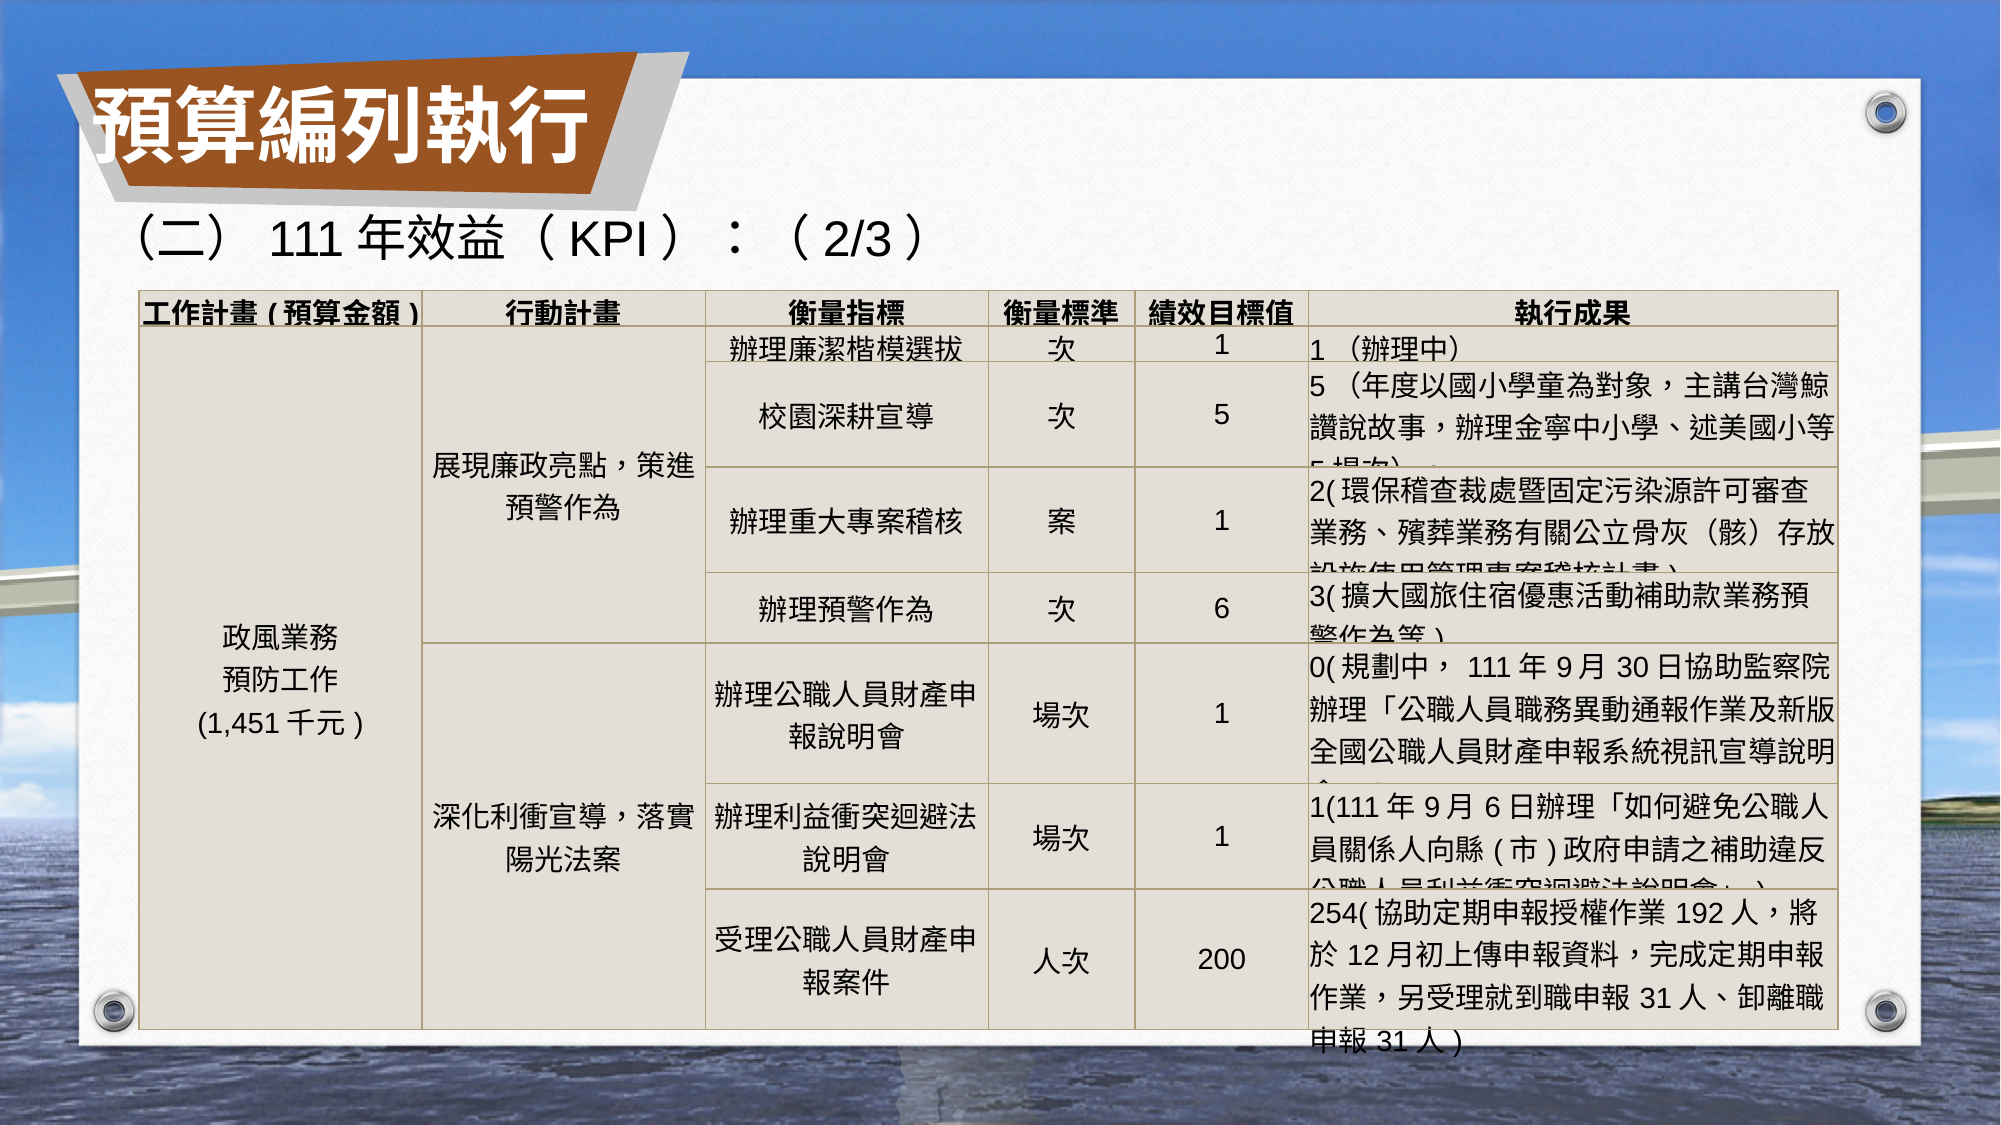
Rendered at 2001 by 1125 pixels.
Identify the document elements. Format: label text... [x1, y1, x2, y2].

table_cell 辦理重大專案稽核 [706, 468, 988, 572]
table_cell 受理公職人員財產申報案件 [706, 890, 988, 1029]
table_cell 1 [1136, 644, 1308, 783]
picture [0, 0, 2001, 1125]
table_cell 次 [989, 573, 1134, 642]
table_header 衡量標準 [1010, 308, 1016, 325]
table_cell 3(擴大國旅住宿優惠活動補助款業務預警作為等) [1309, 573, 1837, 642]
table_header 行動計畫 [544, 307, 552, 322]
table_cell 次 [989, 362, 1134, 466]
table_cell 5（年度以國小學童為對象，主講台灣鯨讚說故事，辦理金寧中小學、述美國小等5場次）。 [1309, 362, 1837, 466]
table_header 衡量指標 [795, 308, 801, 325]
table_cell 1(111年9月6日辦理「如何避免公職人員關係人向縣(市)政府申請之補助違反公職人員利益衝突迴避法說明會」) [1309, 784, 1837, 888]
table_cell 辦理公職人員財產申報說明會 [706, 644, 988, 783]
table_cell 1（辦理中） [1309, 327, 1837, 361]
table_header 績效目標值 [1182, 313, 1196, 325]
table_cell 次 [1059, 353, 1071, 361]
table_header 衡量指標 [706, 291, 988, 325]
table_cell 200 [1136, 890, 1308, 1029]
table_cell 場次 [989, 784, 1134, 888]
table_cell 展現廉政亮點，策進預警作為 [423, 327, 705, 642]
table_cell 1 [1136, 327, 1308, 361]
table_header 衡量標準 [989, 291, 1134, 325]
table_cell 254(協助定期申報授權作業192人，將於12月初上傳申報資料，完成定期申報作業，另受理就到職申報31人、卸離職申報31人) [1309, 890, 1837, 1029]
table_cell 0(規劃中，111年9月30日協助監察院辦理「公職人員職務異動通報作業及新版全國公職人員財產申報系統視訊宣導說明會」) [1309, 644, 1837, 783]
table_cell 辦理利益衝突迴避法說明會 [706, 784, 988, 888]
table_cell 政風業務 預防工作 (1,451千元) [140, 327, 421, 1029]
table_cell 1 [1136, 784, 1308, 888]
table_cell 2(環保稽查裁處暨固定污染源許可審查業務、殯葬業務有關公立骨灰（骸）存放設施使用管理專案稽核計畫) [1309, 468, 1837, 572]
table_cell 人次 [989, 890, 1134, 1029]
table_cell 深化利衝宣導，落實陽光法案 [423, 644, 705, 1029]
table_cell 辦理廉潔楷模選拔 [706, 327, 988, 361]
text_box [56, 51, 690, 200]
text_box 預算編列執行 [76, 51, 638, 194]
table_header 績效目標值 [1136, 291, 1308, 325]
table_cell 校園深耕宣導 [706, 362, 988, 466]
table_cell 場次 [989, 644, 1134, 783]
table_header 執行成果 [1309, 291, 1837, 325]
text_box （二）111年效益（KPI）：（2/3） [91, 200, 1785, 274]
table_cell 案 [989, 468, 1134, 572]
table_cell 辦理廉潔楷模選拔 [792, 340, 801, 361]
text_box 預算編列執行 [116, 94, 144, 117]
table_header 行動計畫 [423, 291, 705, 325]
table_header 工作計畫(預算金額) [140, 291, 421, 325]
table_cell 辦理預警作為 [706, 573, 988, 642]
table_cell 5 [1136, 362, 1308, 466]
table_header 行動計畫 [551, 309, 558, 325]
table_cell 6 [1136, 573, 1308, 642]
table_cell 次 [989, 327, 1134, 361]
table_cell 1 [1136, 468, 1308, 572]
table_header 執行成果 [1578, 307, 1590, 325]
